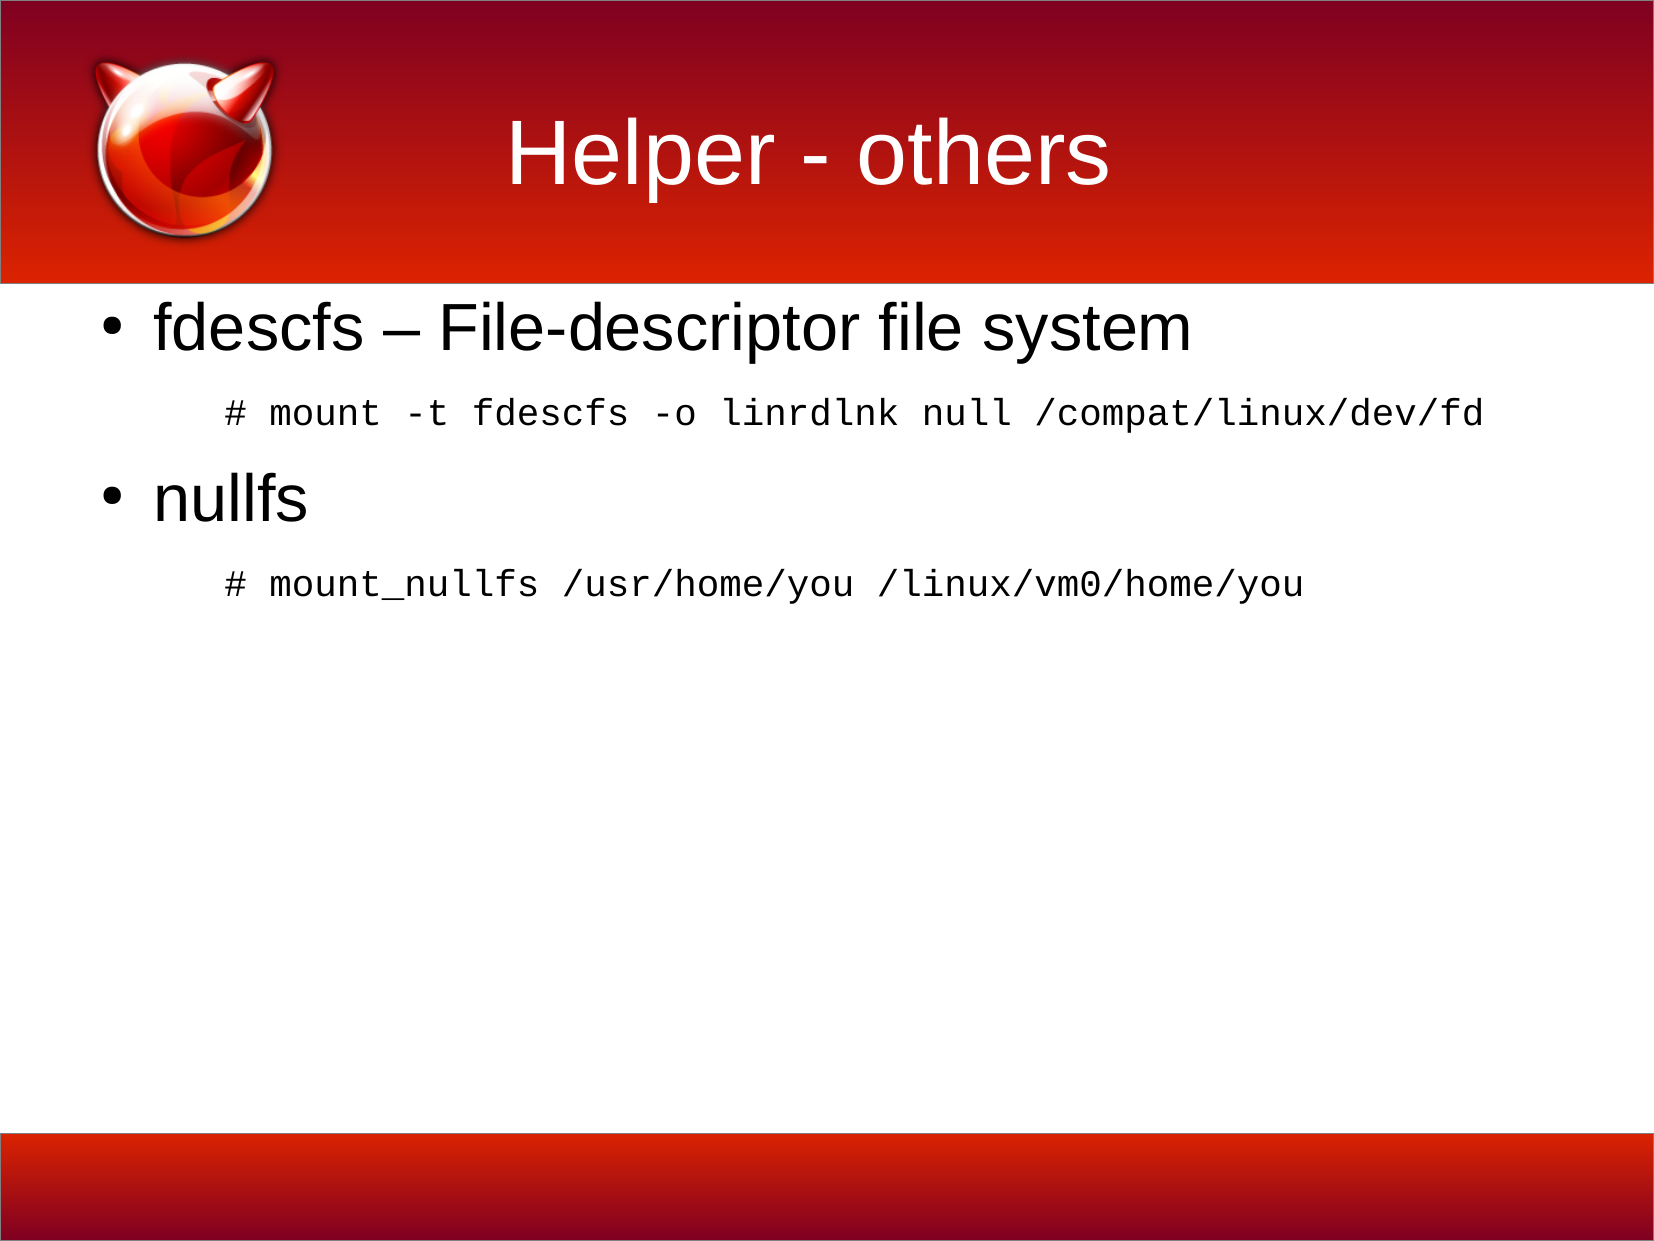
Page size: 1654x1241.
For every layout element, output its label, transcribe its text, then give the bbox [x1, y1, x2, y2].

list fdescfs – File-descriptor file system # mount -t fdescfs -o linrdlnk null /compat/linux/dev/fd nullfs # mount_nullfs /usr/home/you /linux/vm0/home/you [82, 290, 1538, 1010]
title Helper - others [82, 49, 1536, 257]
